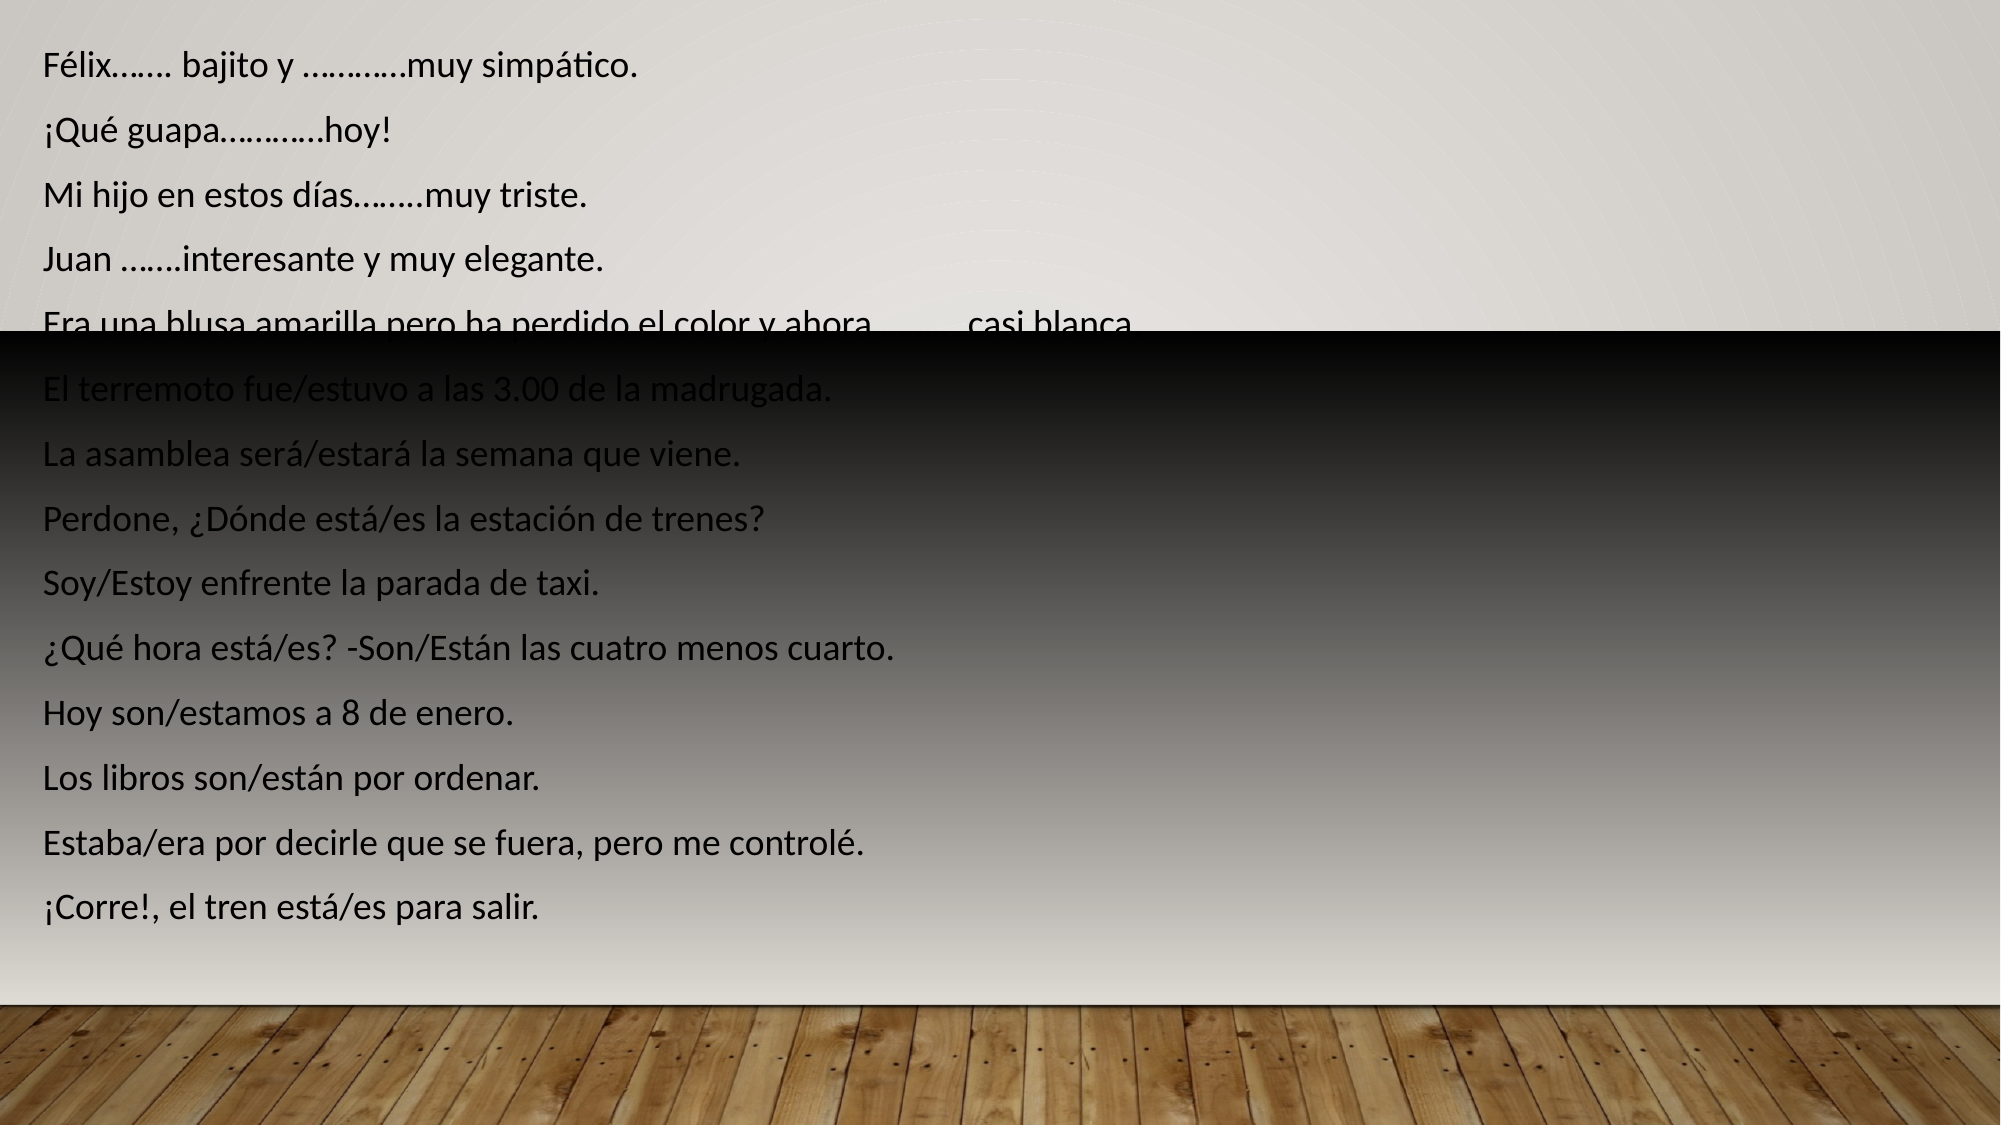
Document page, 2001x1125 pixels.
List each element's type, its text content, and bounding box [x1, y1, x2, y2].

text_box Félix……. bajito y …………muy simpático. ¡Qué guapa…………hoy! Mi hijo en estos días……..muy triste. Juan …….interesante y muy elegante. Era una blusa amarilla pero ha perdido el color y ahora ……….casi blanca. El terremoto fue/estuvo a las 3.00 de la madrugada. La asamblea será/estará la semana que viene. Perdone, ¿Dónde está/es la estación de trenes? Soy/Estoy enfrente la parada de taxi. ¿Qué hora está/es? -Son/Están las cuatro menos cuarto. Hoy son/estamos a 8 de enero. Los libros son/están por ordenar. Estaba/era por decirle que se fuera, pero me controlé. ¡Corre!, el tren está/es para salir. [27, 29, 1502, 942]
